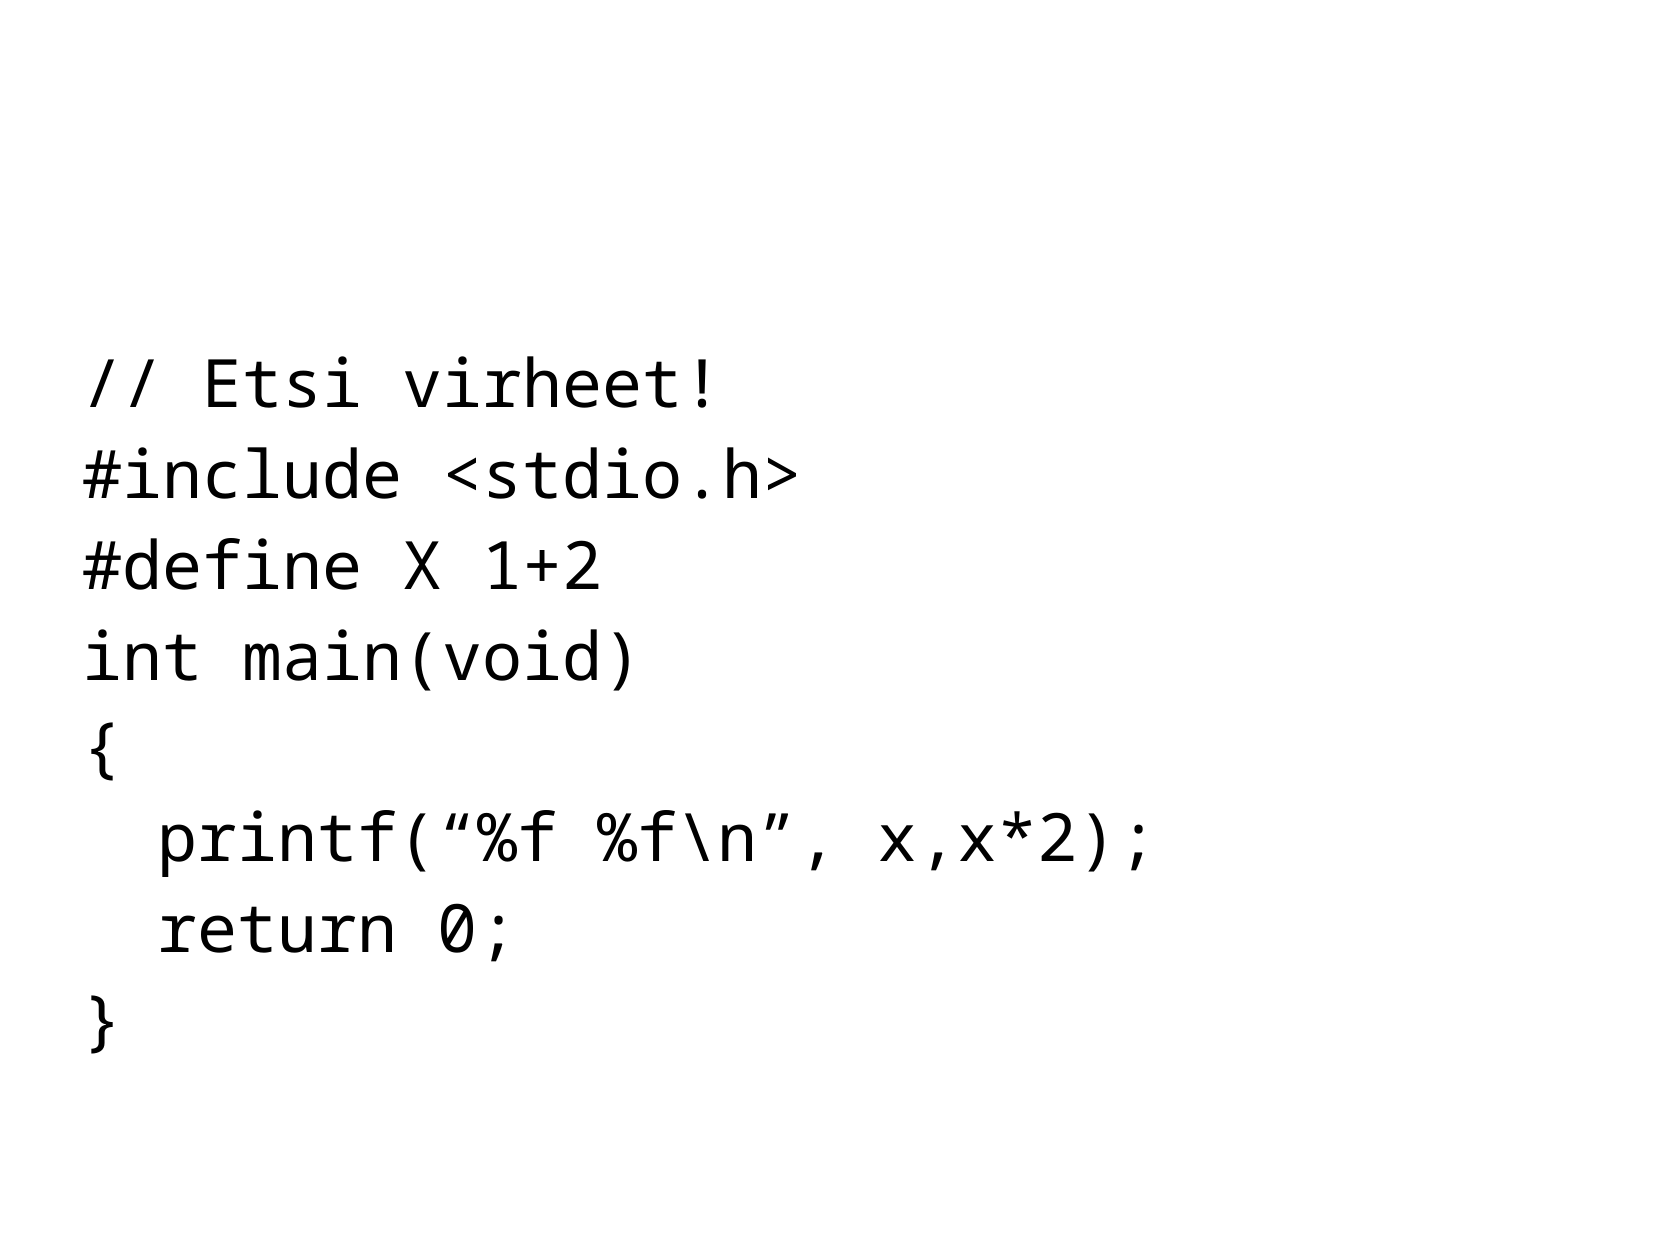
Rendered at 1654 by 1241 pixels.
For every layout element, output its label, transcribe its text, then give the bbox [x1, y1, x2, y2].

text_box // Etsi virheet! #include <stdio.h> #define X 1+2 int main(void) { printf(“%f %f\n”, x,x*2); return 0; } [82, 297, 1571, 1102]
